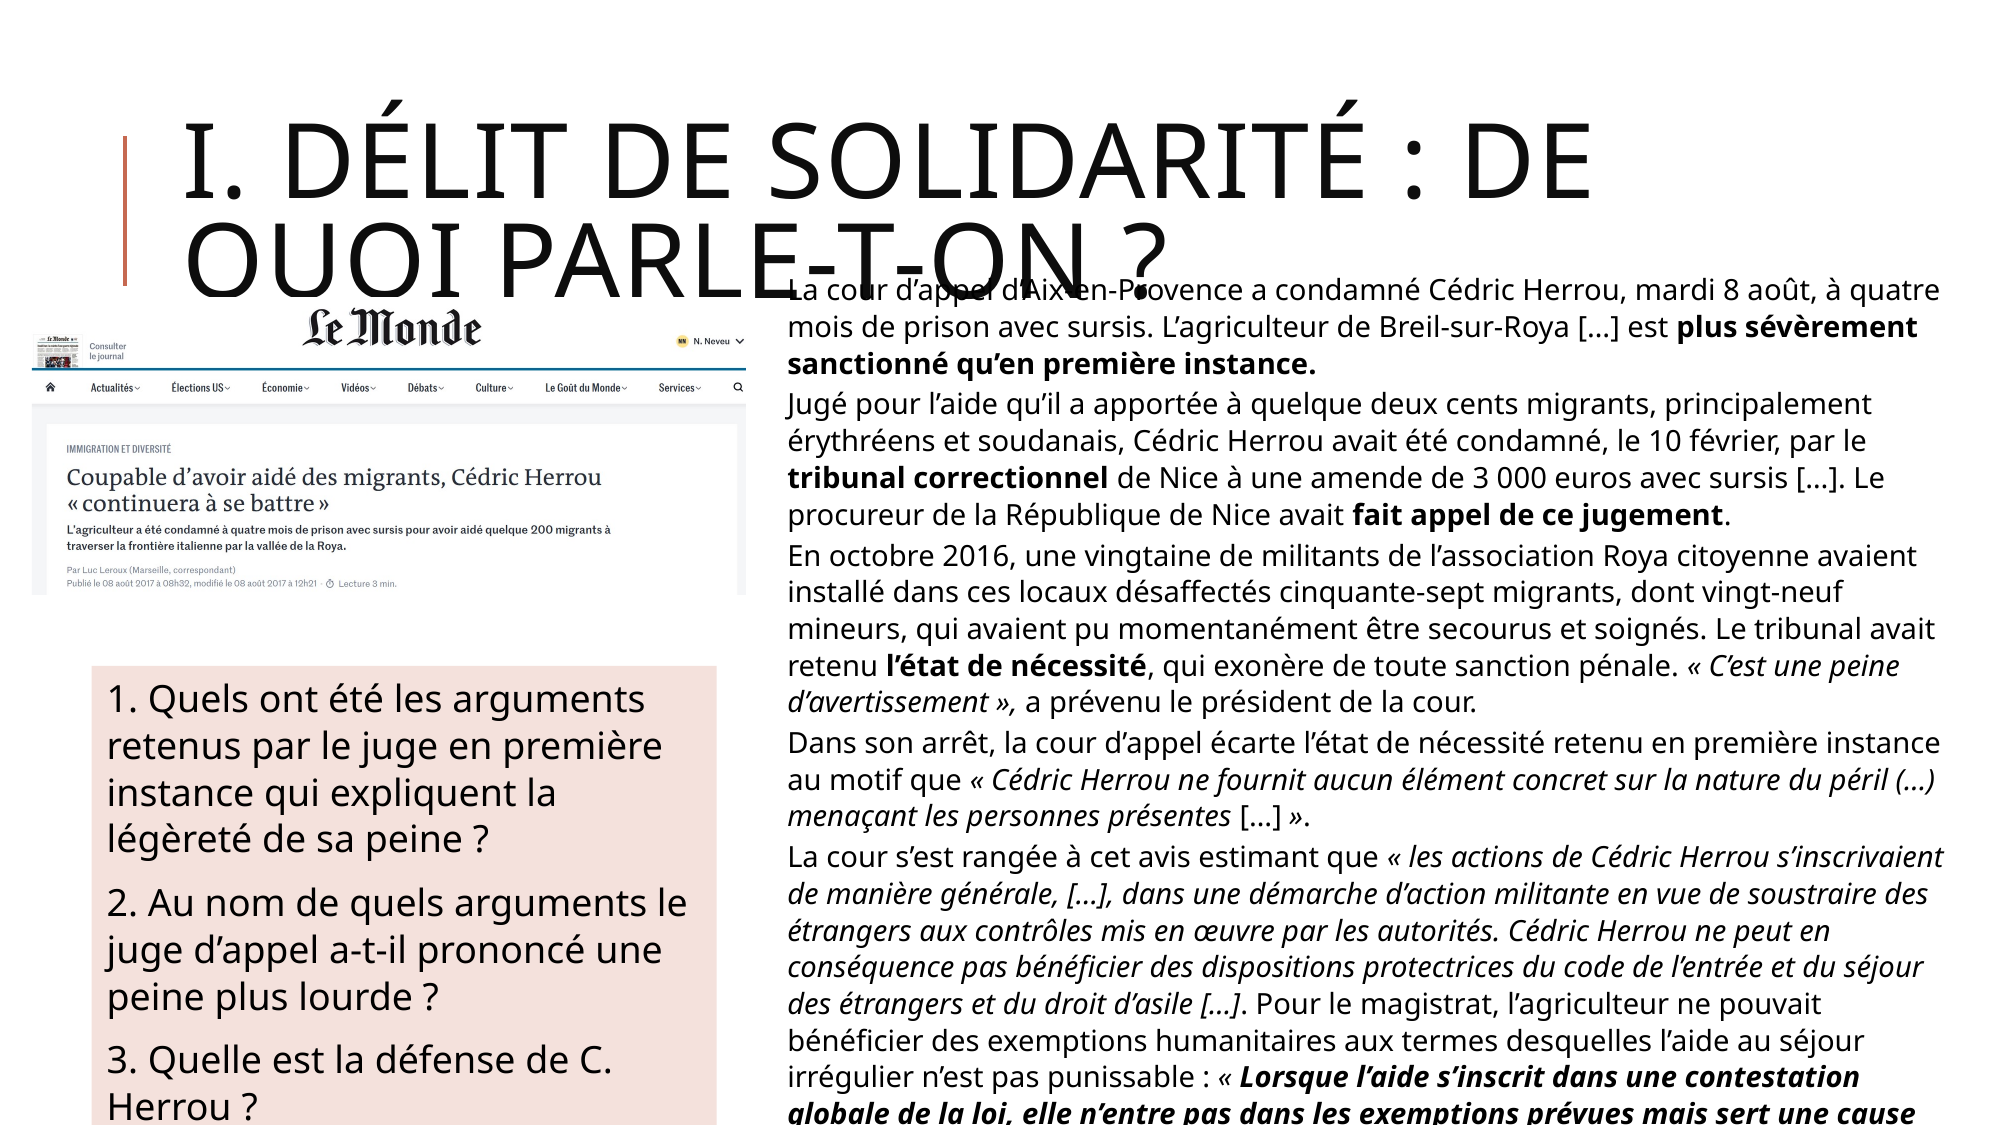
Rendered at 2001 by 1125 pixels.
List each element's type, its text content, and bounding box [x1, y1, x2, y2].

picture [31, 297, 746, 368]
text_box La cour d’appel d’Aix-en-Provence a condamné Cédric Herrou, mardi 8 août, à quatre mois de prison avec sursis. L’agriculteur de Breil-sur-Roya […] est plus sévèrement sanctionné qu’en première instance. Jugé pour l’aide qu’il a apportée à quelque deux cents migrants, principalement érythréens et soudanais, Cédric Herrou avait été condamné, le 10 février, par le tribunal correctionnel de Nice à une amende de 3 000 euros avec sursis […]. Le procureur de la République de Nice avait fait appel de ce jugement. En octobre 2016, une vingtaine de militants de l’association Roya citoyenne avaient installé dans ces locaux désaffectés cinquante-sept migrants, dont vingt-neuf mineurs, qui avaient pu momentanément être secourus et soignés. Le tribunal avait retenu l’état de nécessité, qui exonère de toute sanction pénale. « C’est une peine d’avertissement », a prévenu le président de la cour. Dans son arrêt, la cour d’appel écarte l’état de nécessité retenu en première instance au motif que « Cédric Herrou ne fournit aucun élément concret sur la nature du péril (…) menaçant les personnes présentes […] ». La cour s’est rangée à cet avis estimant que « les actions de Cédric Herrou s’inscrivaient de manière générale, […], dans une démarche d’action militante en vue de soustraire des étrangers aux contrôles mis en œuvre par les autorités. Cédric Herrou ne peut en conséquence pas bénéficier des dispositions protectrices du code de l’entrée et du séjour des étrangers et du droit d’asile […]. Pour le magistrat, l’agriculteur ne pouvait bénéficier des exemptions humanitaires aux termes desquelles l’aide au séjour irrégulier n’est pas punissable : « Lorsque l’aide s’inscrit dans une contestation globale de la loi, elle n’entre pas dans les exemptions prévues mais sert une cause militante qui ne répond pas à une situation de détresse. Cette contestation constitue une contrepartie » à l’aide apportée. [772, 262, 1969, 1110]
picture [31, 371, 746, 595]
title I. Délit de solidarité : De quoi parle-t-on ? [168, 96, 1763, 343]
text_box 1. Quels ont été les arguments retenus par le juge en première instance qui expliquent la légèreté de sa peine ? 2. Au nom de quels arguments le juge d’appel a-t-il prononcé une peine plus lourde ? 3. Quelle est la défense de C. Herrou ? [91, 665, 717, 1044]
